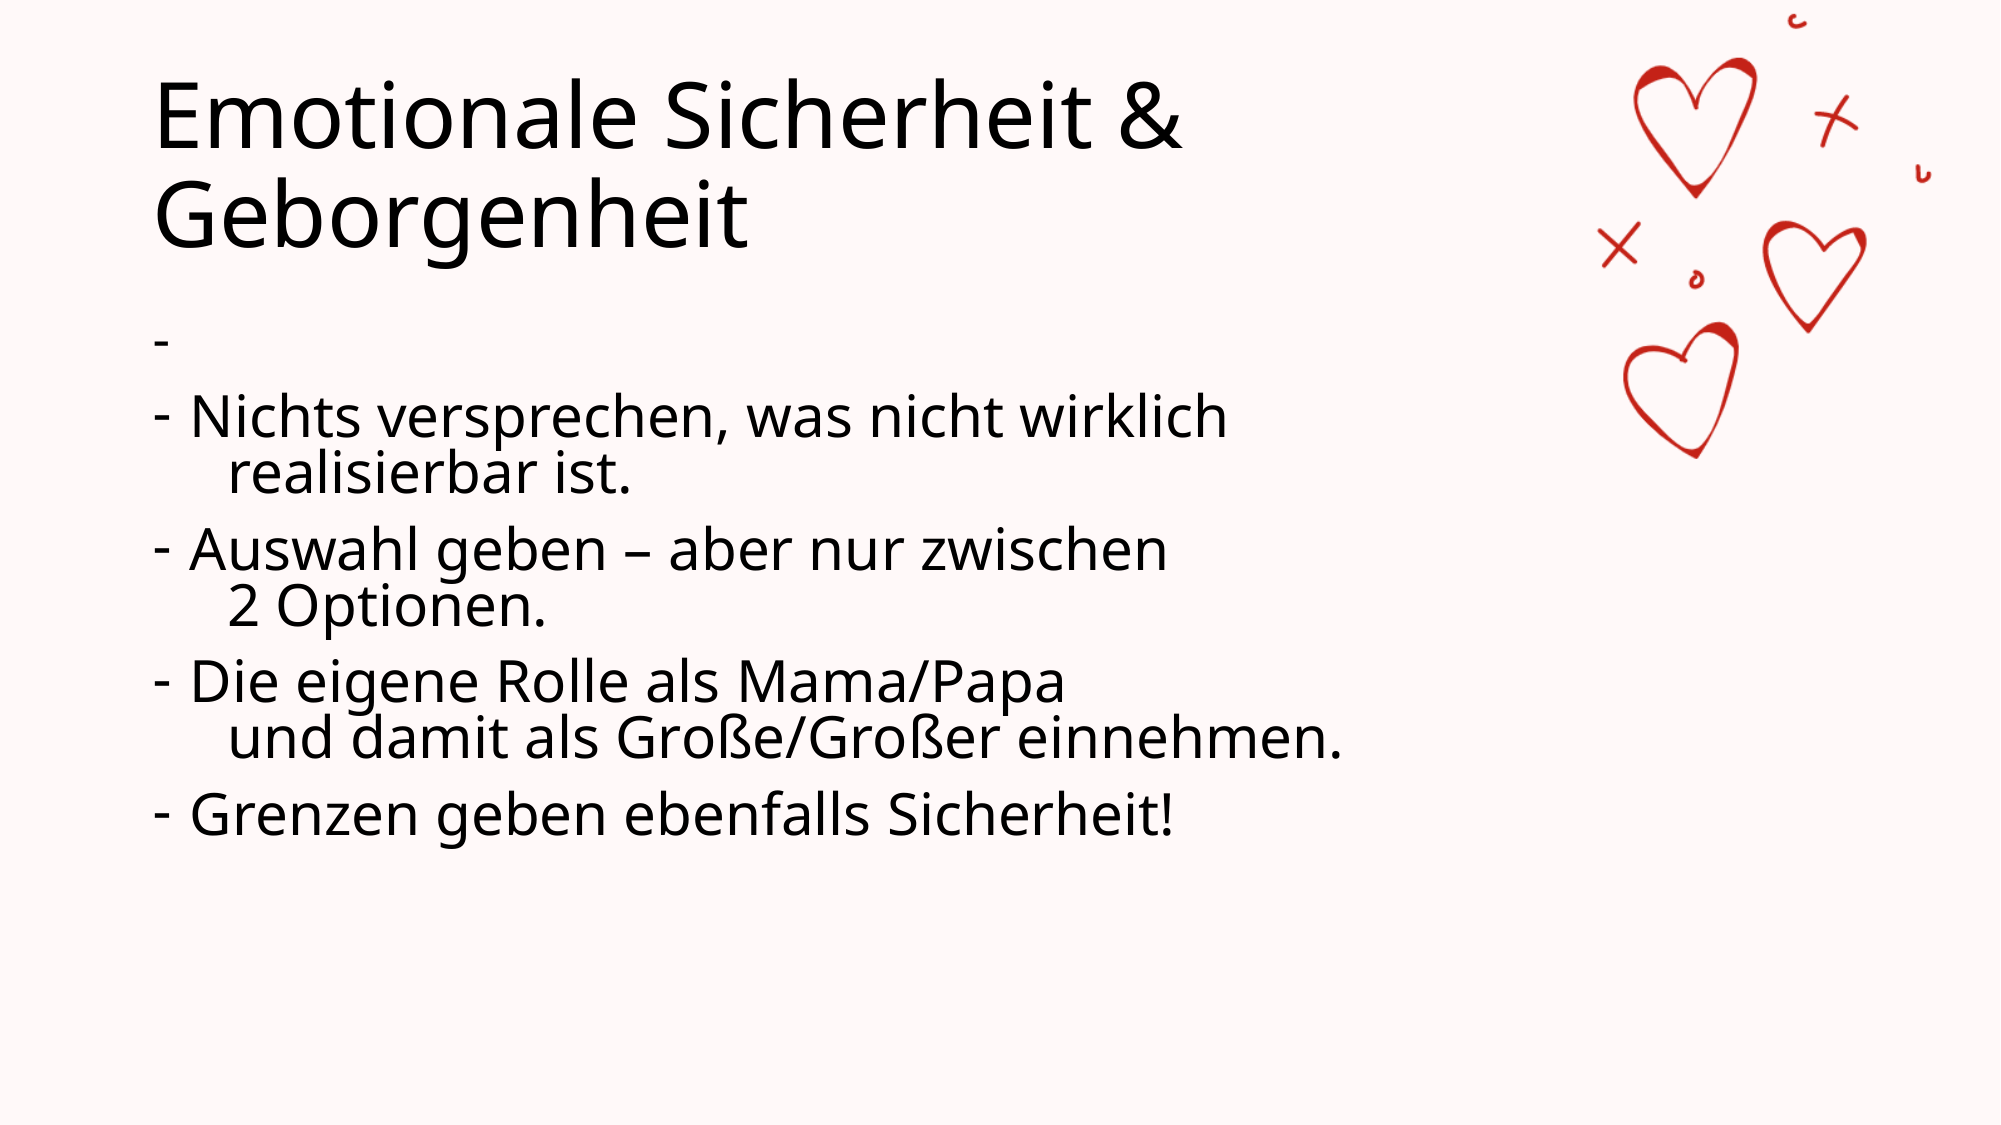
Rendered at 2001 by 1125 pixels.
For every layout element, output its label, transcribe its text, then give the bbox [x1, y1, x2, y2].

list Nichts versprechen, was nicht wirklich realisierbar ist. Auswahl geben – aber nur zwischen 2 Optionen. Die eigene Rolle als Mama/Papa und damit als Große/Großer einnehmen. Grenzen geben ebenfalls Sicherheit! [137, 299, 1912, 1066]
title Emotionale Sicherheit & Geborgenheit [137, 59, 1863, 278]
picture [1557, 0, 2000, 558]
